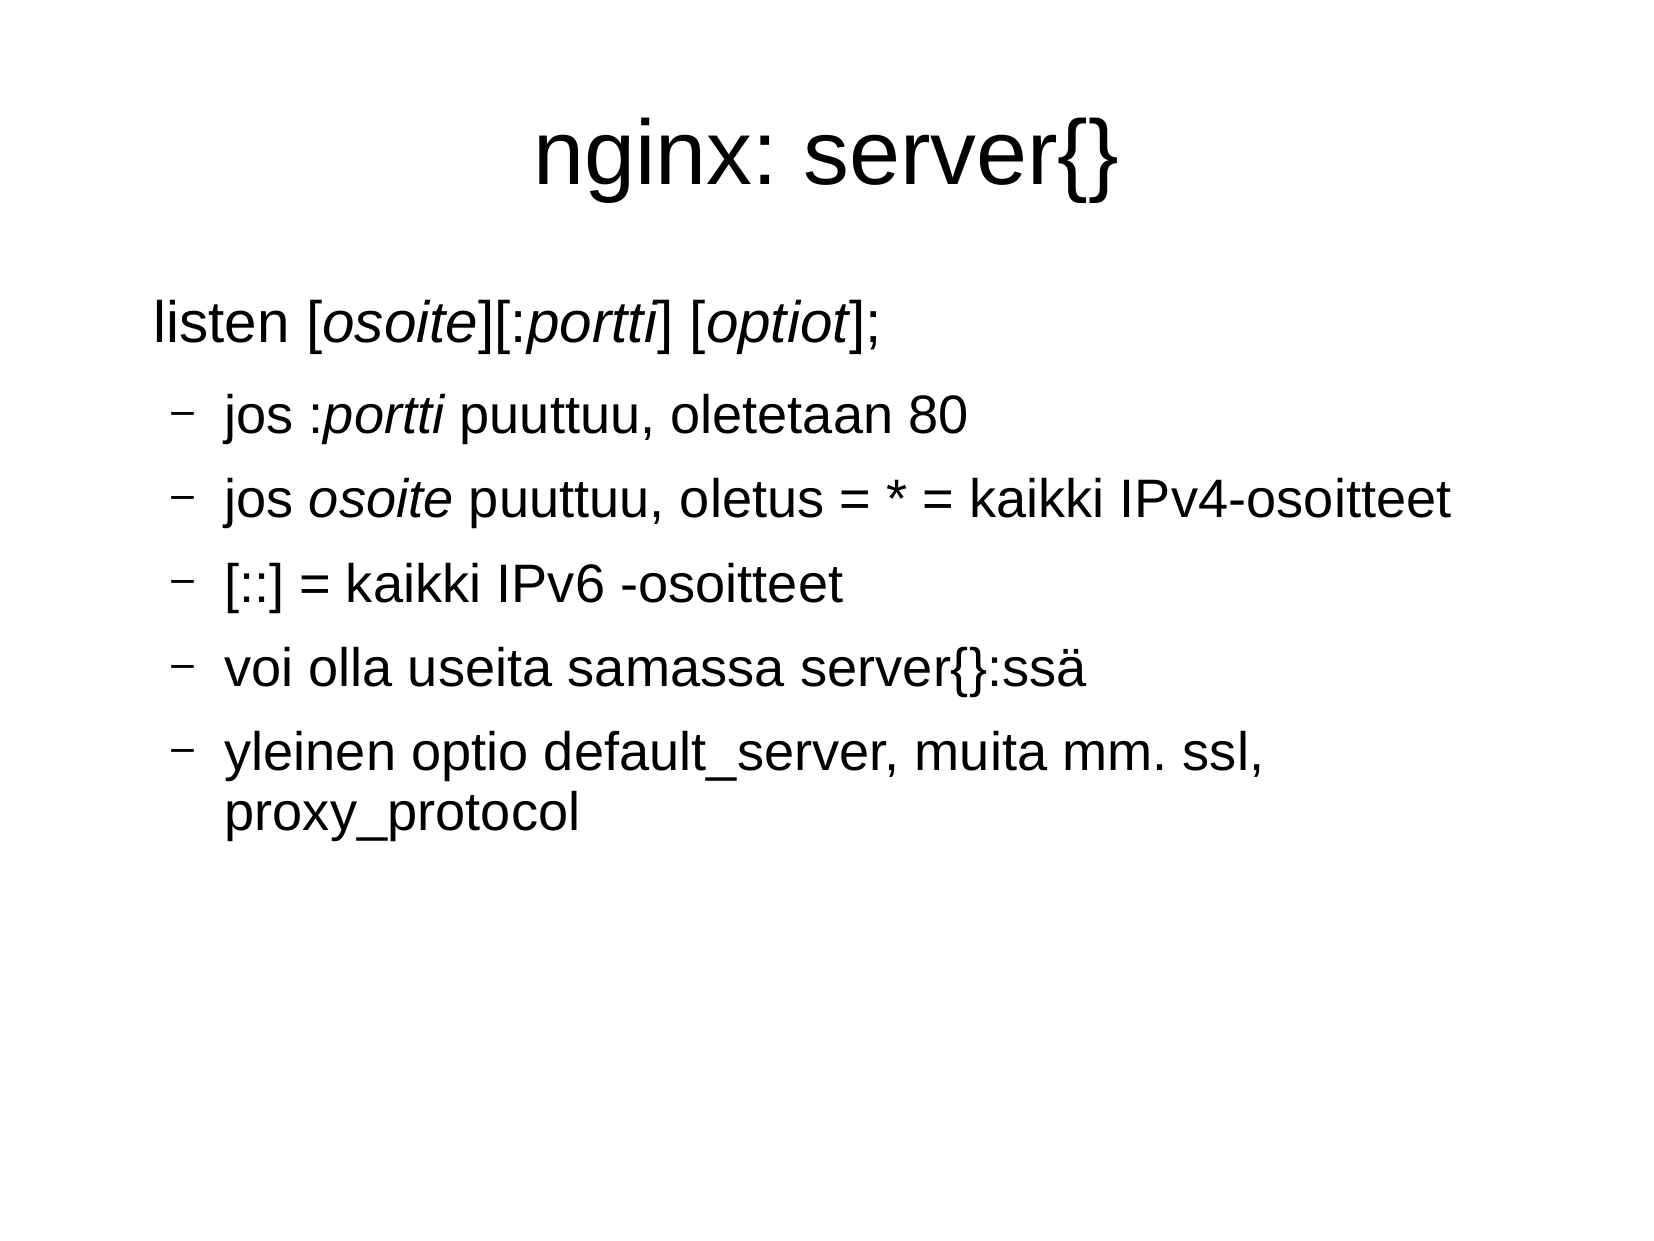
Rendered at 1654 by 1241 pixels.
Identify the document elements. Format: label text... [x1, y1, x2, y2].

title nginx: server{} [82, 49, 1571, 257]
list listen [osoite][:portti] [optiot]; jos :portti puuttuu, oletetaan 80 jos osoite puuttuu, oletus = * = kaikki IPv4-osoitteet [::] = kaikki IPv6 -osoitteet voi olla useita samassa server{}:ssä yleinen optio default_server, muita mm. ssl, proxy_protocol [82, 290, 1571, 1010]
